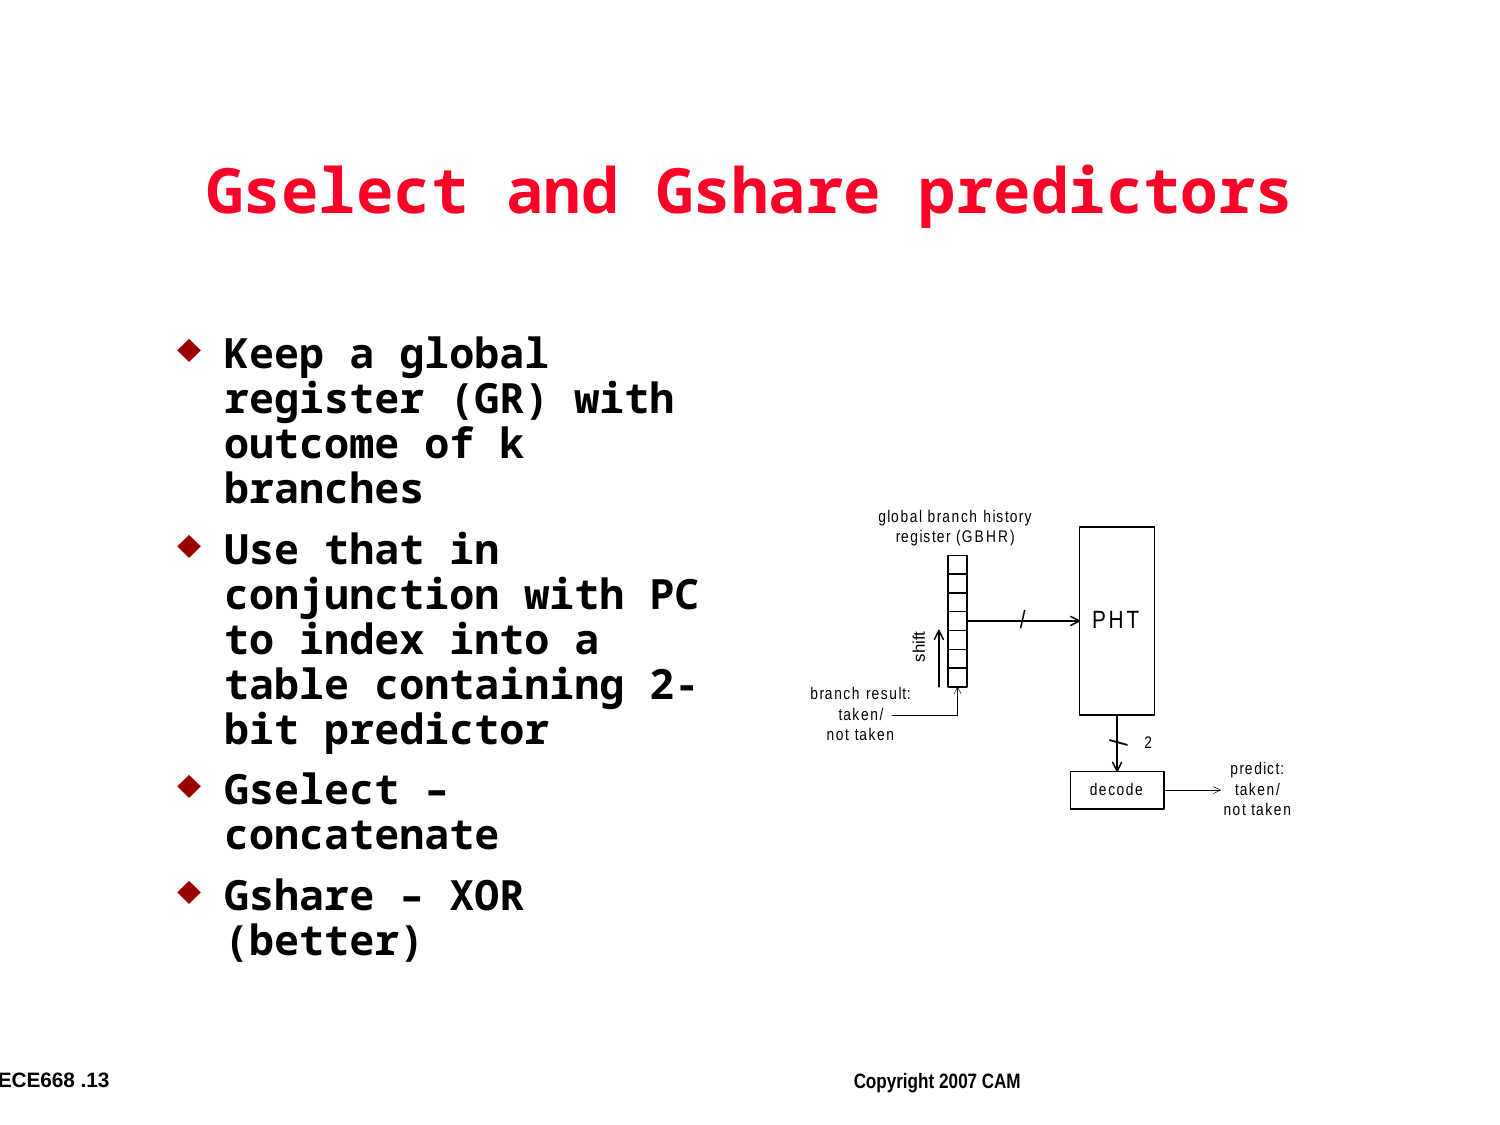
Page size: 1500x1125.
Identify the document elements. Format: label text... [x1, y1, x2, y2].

text_box Copyright 2007 CAM [374, 1060, 1500, 1101]
text_box [792, 505, 1308, 820]
title Gselect and Gshare predictors [162, 99, 1338, 288]
list Keep a global register (GR) with outcome of k branches Use that in conjunction with PC to index into a table containing 2-bit predictor Gselect – concatenate Gshare – XOR (better) [162, 324, 738, 1001]
